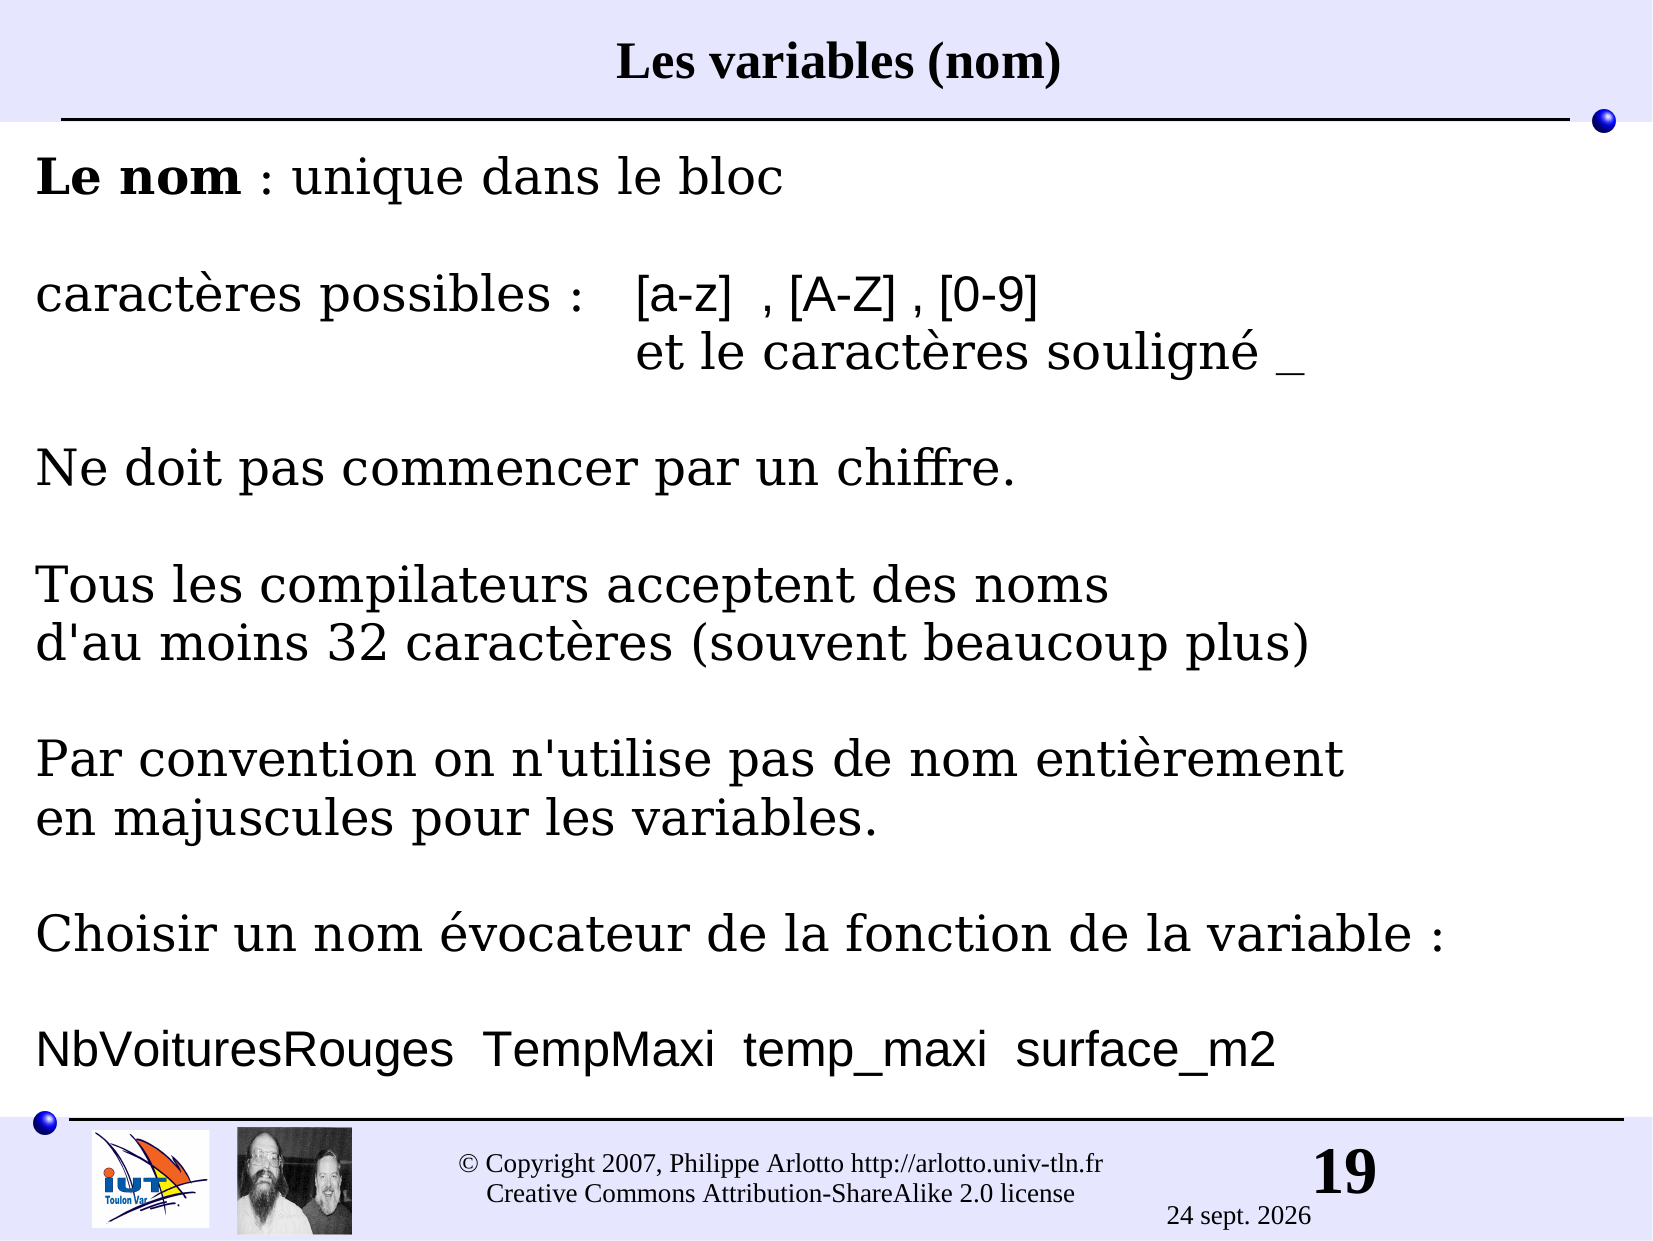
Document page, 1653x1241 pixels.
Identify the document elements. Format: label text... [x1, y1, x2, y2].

title Les variables (nom) [95, 14, 1585, 107]
picture [237, 1127, 352, 1235]
text_box Le nom : unique dans le bloc caractères possibles : [a-z] , [A-Z] , [0-9] et le caractères souligné _ Ne doit pas commencer par un chiffre. Tous les compilateurs acceptent des noms d'au moins 32 caractères (souvent beaucoup plus) Par convention on n'utilise pas de nom entièrement en majuscules pour les variables. Choisir un nom évocateur de la fonction de la variable : NbVoituresRouges TempMaxi temp_maxi surface_m2 [35, 147, 1447, 1083]
